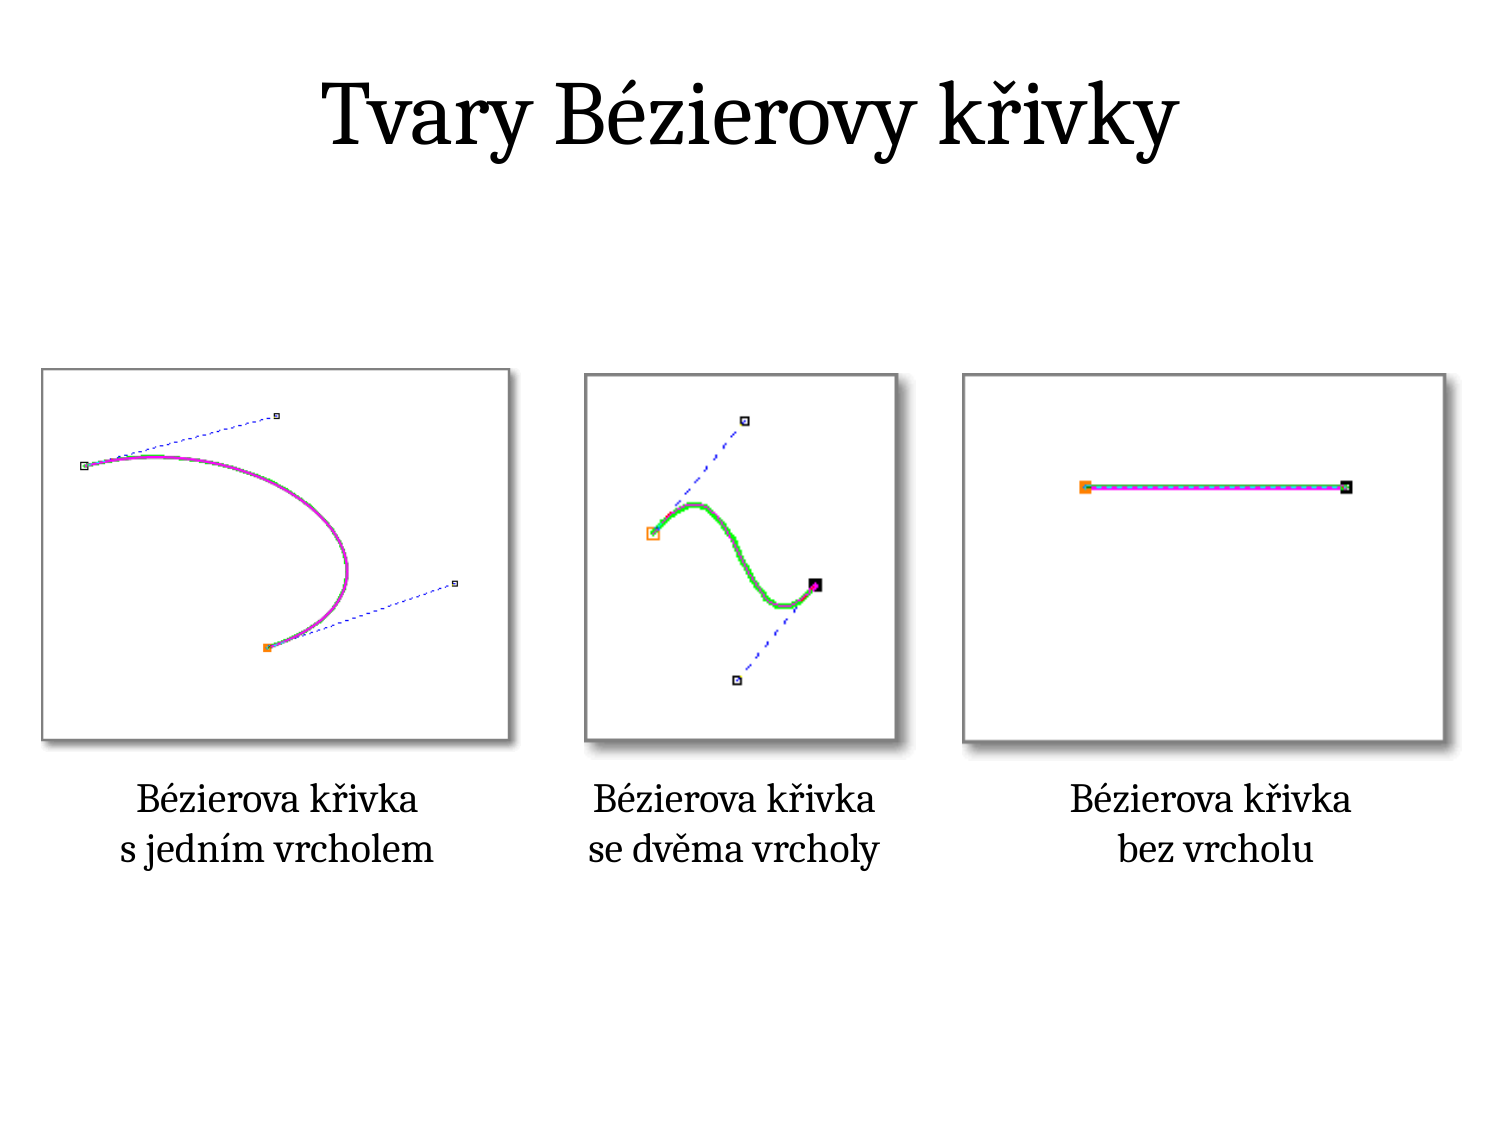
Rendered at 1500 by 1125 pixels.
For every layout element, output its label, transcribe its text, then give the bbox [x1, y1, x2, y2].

picture [962, 373, 1462, 761]
title Tvary Bézierovy křivky [0, 45, 1500, 233]
picture [41, 368, 521, 752]
text_box Bézierova křivka se dvěma vrcholy [560, 763, 908, 879]
text_box Bézierova křivka s jedním vrcholem [53, 763, 512, 879]
picture [584, 373, 916, 760]
text_box Bézierova křivka bez vrcholu [1021, 763, 1380, 879]
